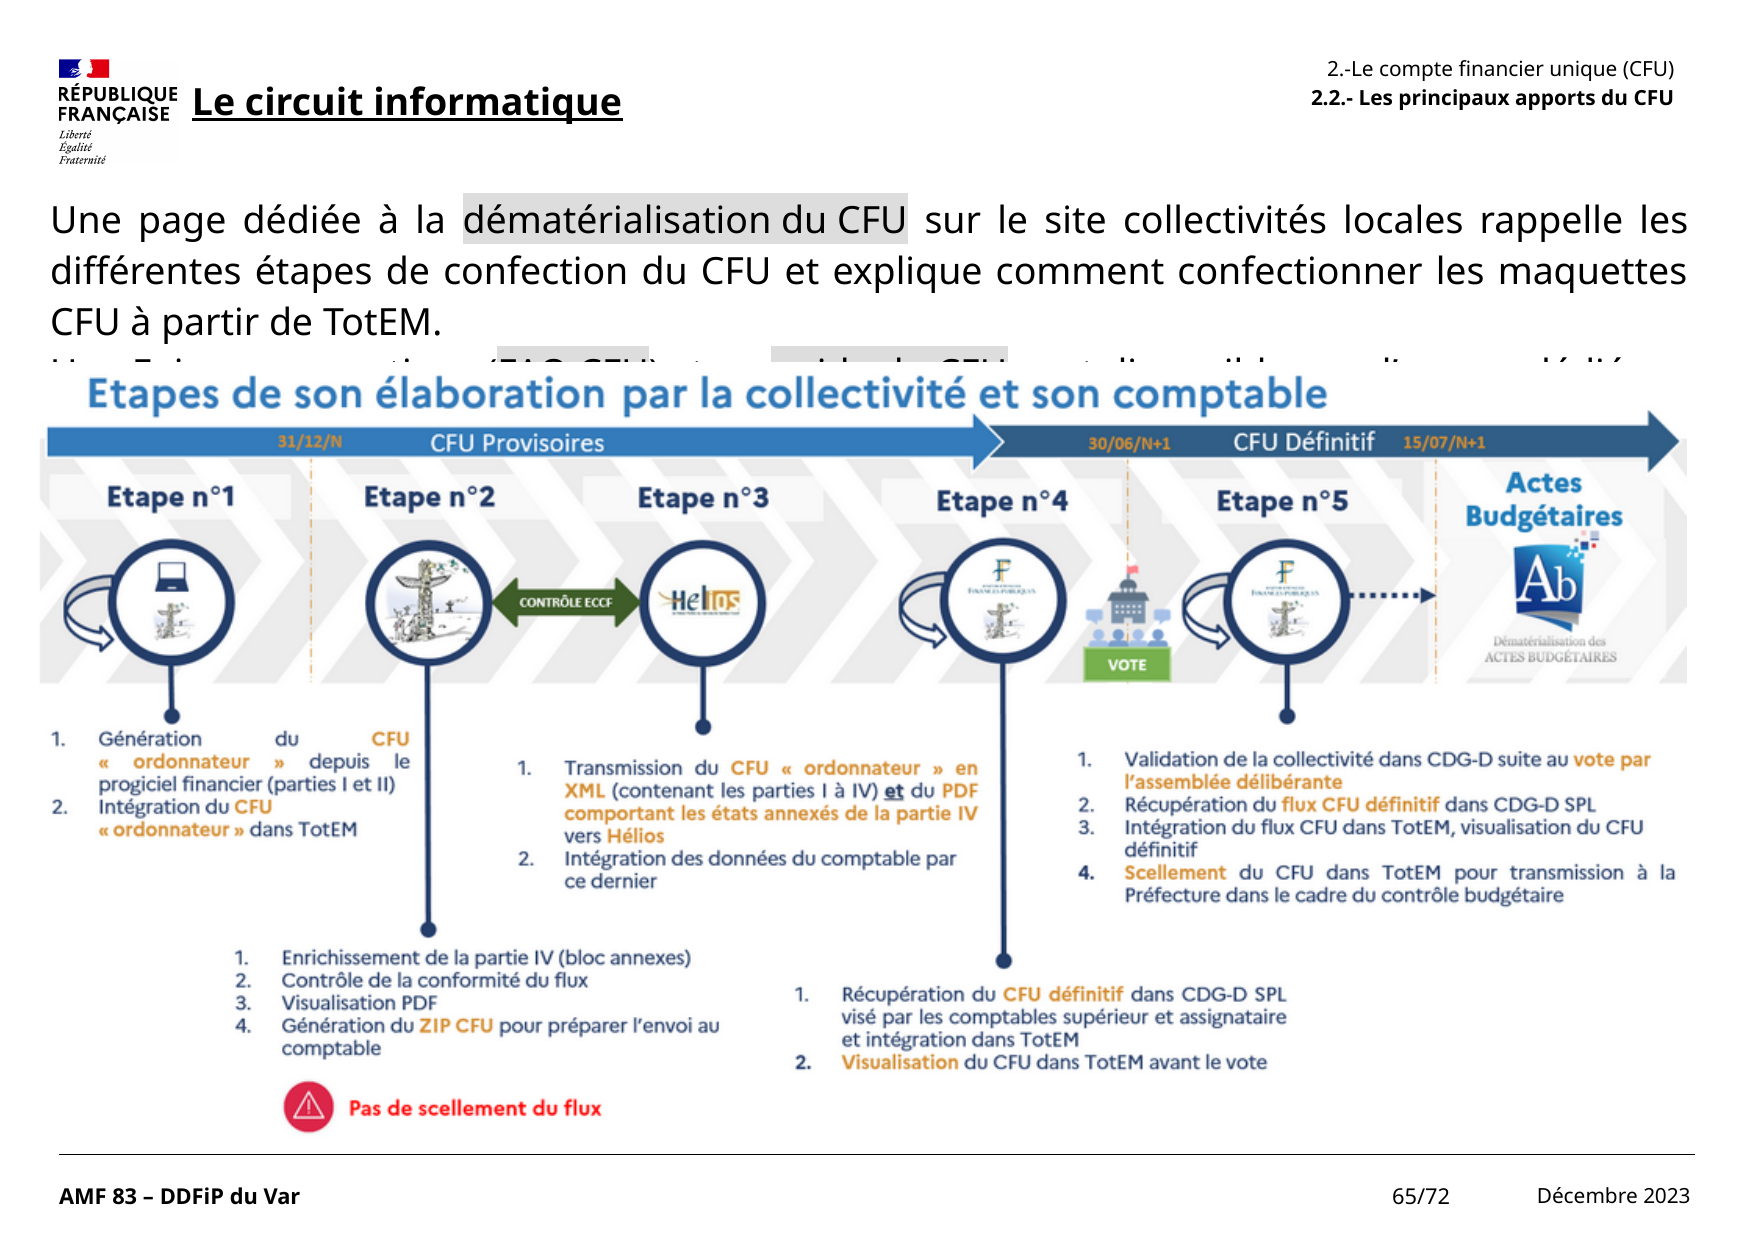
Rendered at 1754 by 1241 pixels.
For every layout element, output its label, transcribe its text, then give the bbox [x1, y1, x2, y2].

list Une page dédiée à la dématérialisation du CFU sur le site collectivités locales rappelle les différentes étapes de confection du CFU et explique comment confectionner les maquettes CFU à partir de TotEM. Une Foire aux questions (FAQ CFU) et un guide du CFU sont disponibles sur l’espace dédié. [50, 93, 1690, 1074]
picture [59, 59, 178, 93]
picture [23, 362, 1687, 1149]
text_box 2.-Le compte financier unique (CFU) 2.2.- Les principaux apports du CFU [220, 47, 1689, 130]
text_box Le circuit informatique [177, 68, 721, 178]
